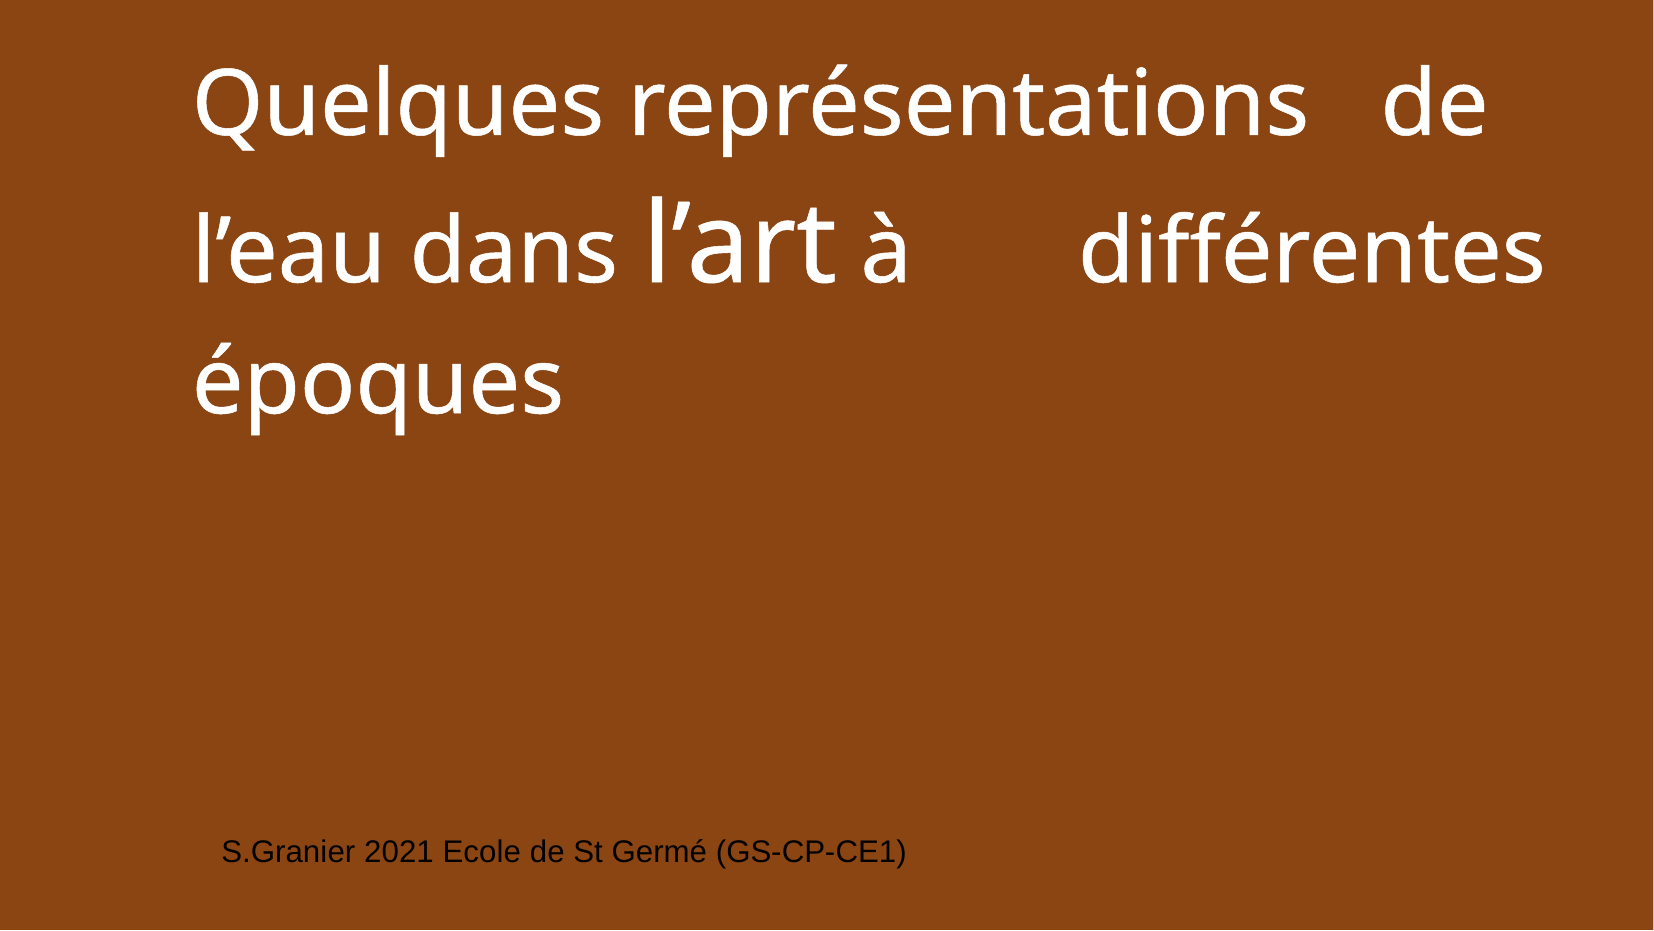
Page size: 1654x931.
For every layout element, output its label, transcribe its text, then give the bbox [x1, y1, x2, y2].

text_box Quelques représentations de l’eau dans l’art à différentes époques [177, 29, 1565, 772]
text_box S.Granier 2021 Ecole de St Germé (GS-CP-CE1) [206, 826, 1359, 877]
